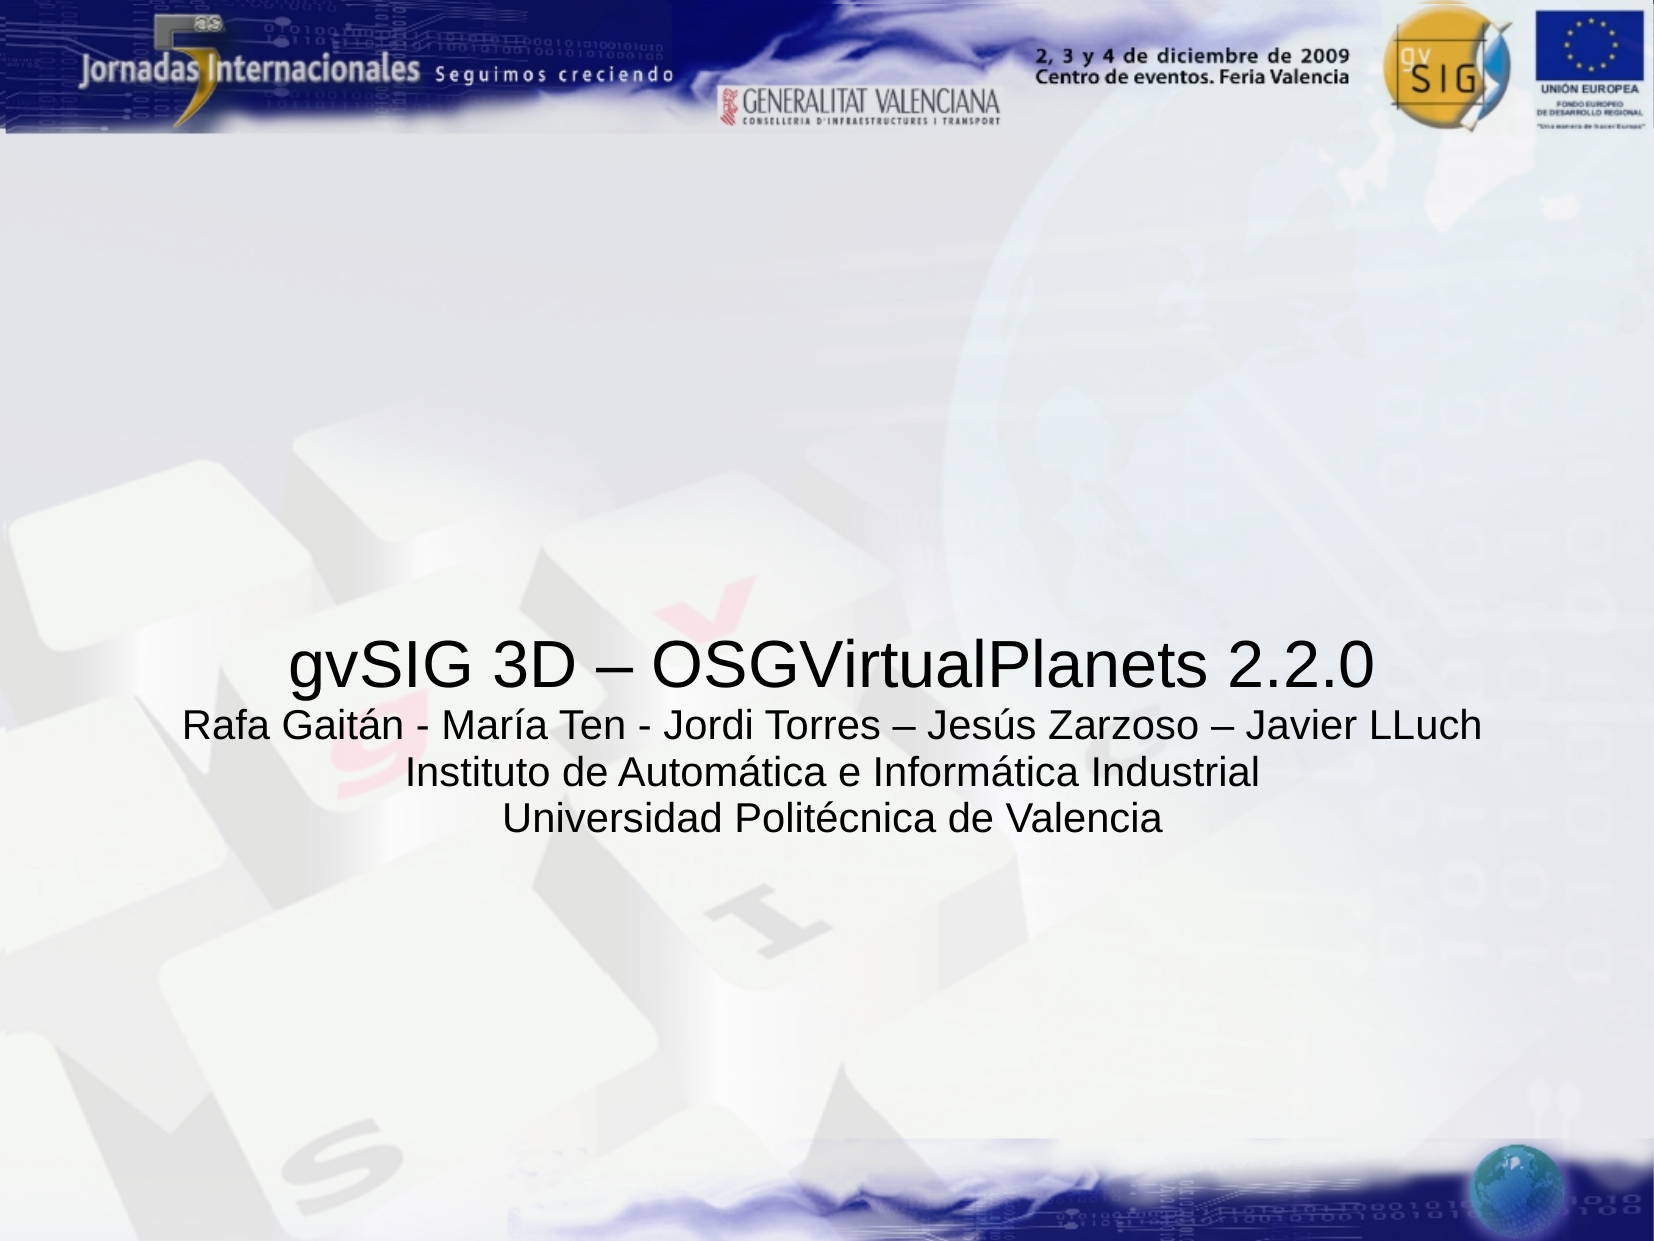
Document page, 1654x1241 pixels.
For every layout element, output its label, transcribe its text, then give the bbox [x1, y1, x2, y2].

subtitle gvSIG 3D – OSGVirtualPlanets 2.2.0 Rafa Gaitán - María Ten - Jordi Torres – Jesús Zarzoso – Javier LLuch Instituto de Automática e Informática Industrial Universidad Politécnica de Valencia [88, 324, 1577, 1144]
picture [0, 0, 1654, 1241]
